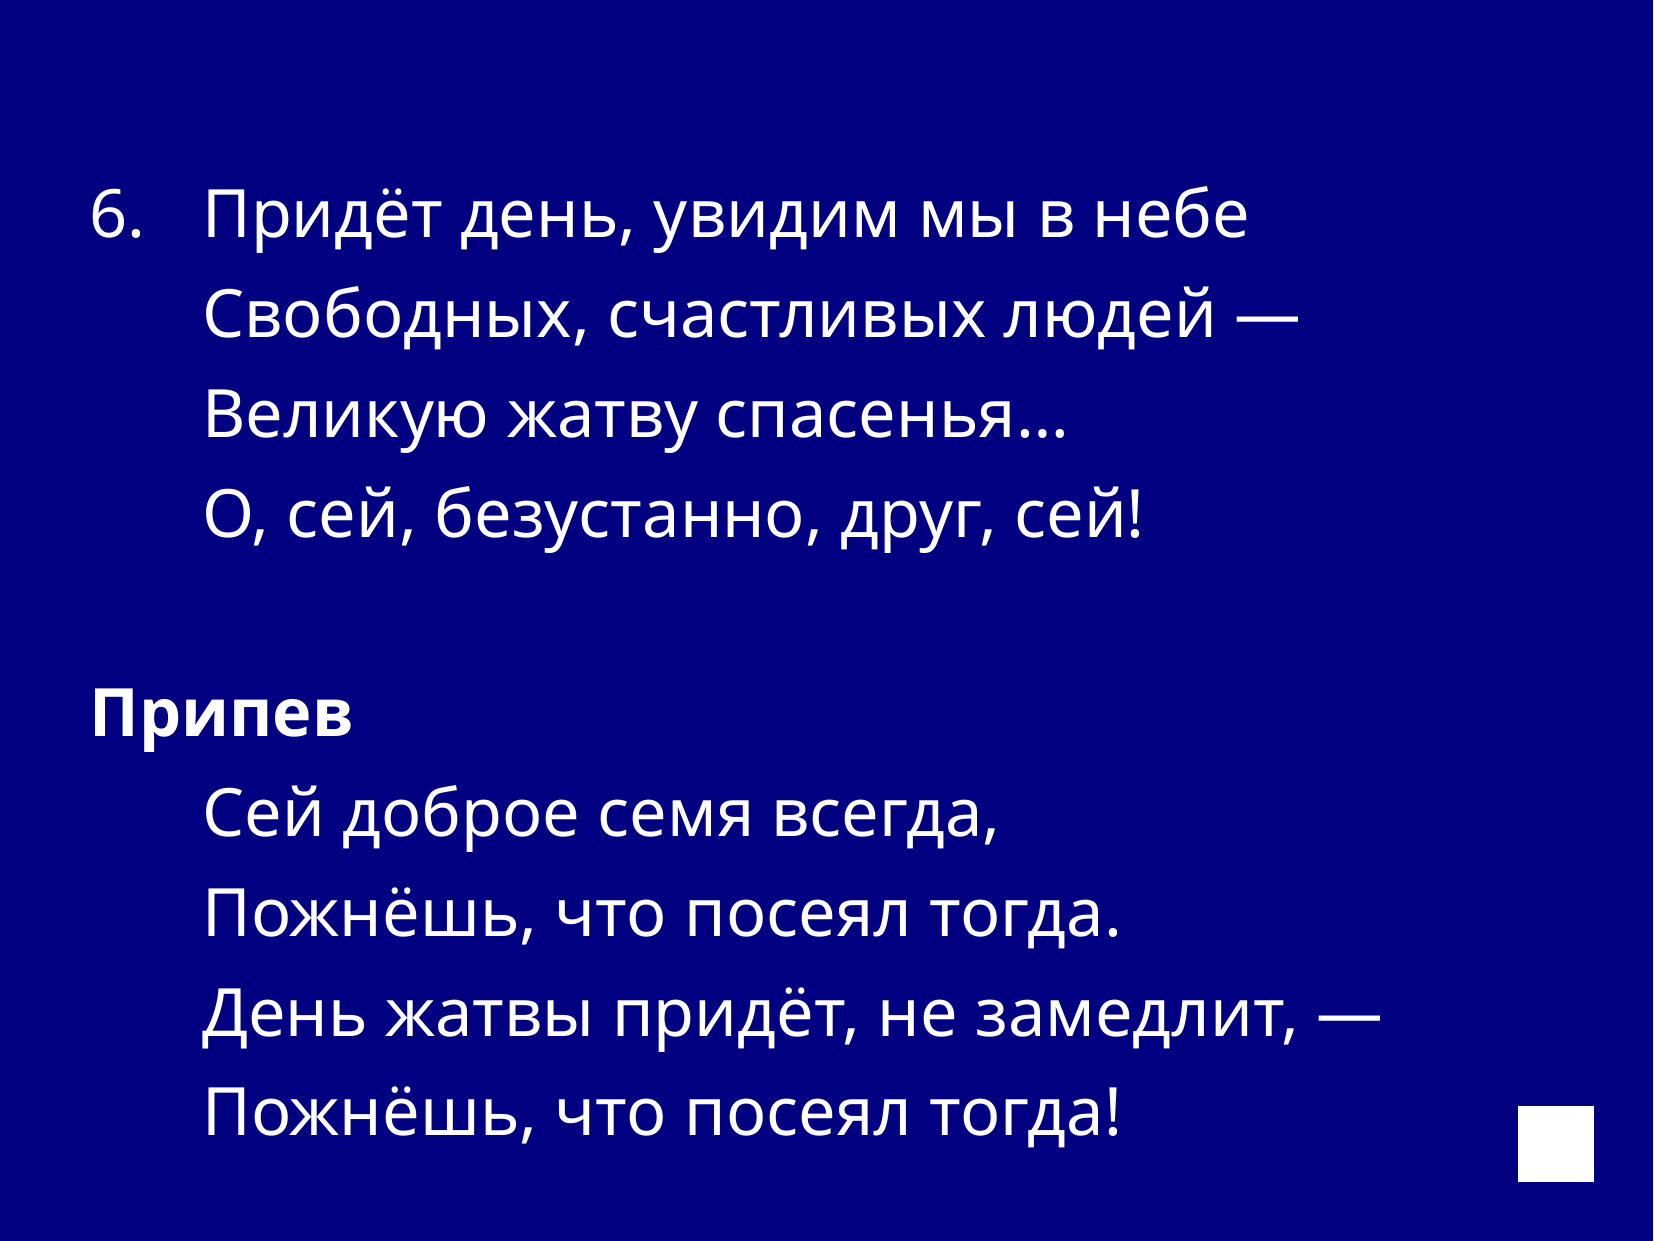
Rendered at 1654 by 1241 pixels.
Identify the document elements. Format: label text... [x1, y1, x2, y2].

text_box [1518, 1106, 1594, 1182]
text_box 6. Придёт день, увидим мы в небе Свободных, счастливых людей — Великую жатву спасенья… О, сей, безустанно, друг, сей! Припев Сей доброе семя всегда, Пожнёшь, что посеял тогда. День жатвы придёт, не замедлит, — Пожнёшь, что посеял тогда! [75, 150, 1576, 1163]
